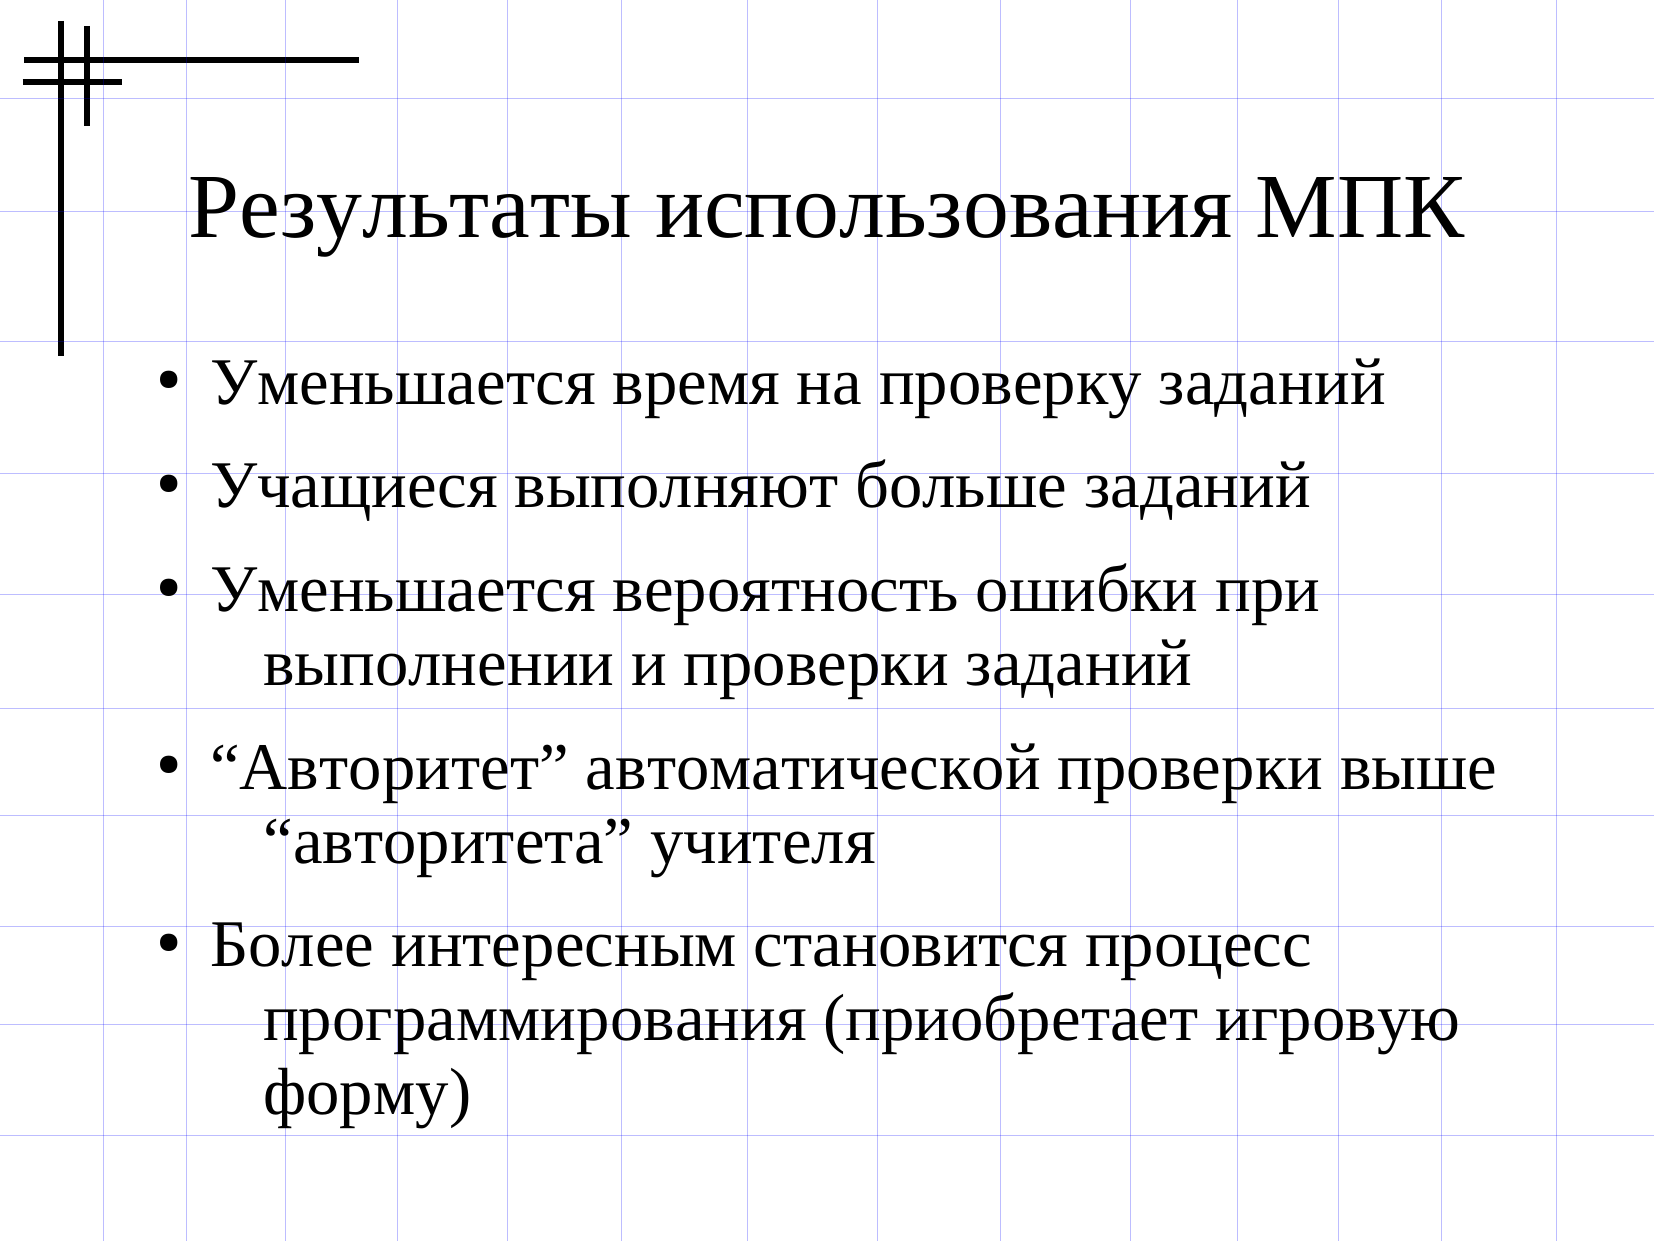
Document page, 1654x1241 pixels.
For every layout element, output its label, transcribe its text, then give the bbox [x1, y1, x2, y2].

title Результаты использования МПК [121, 110, 1534, 303]
list Уменьшается время на проверку заданий Учащиеся выполняют больше заданий Уменьшается вероятность ошибки при выполнении и проверки заданий “Авторитет” автоматической проверки выше “авторитета” учителя Более интересным становится процесс программирования (приобретает игровую форму) [121, 344, 1534, 1149]
